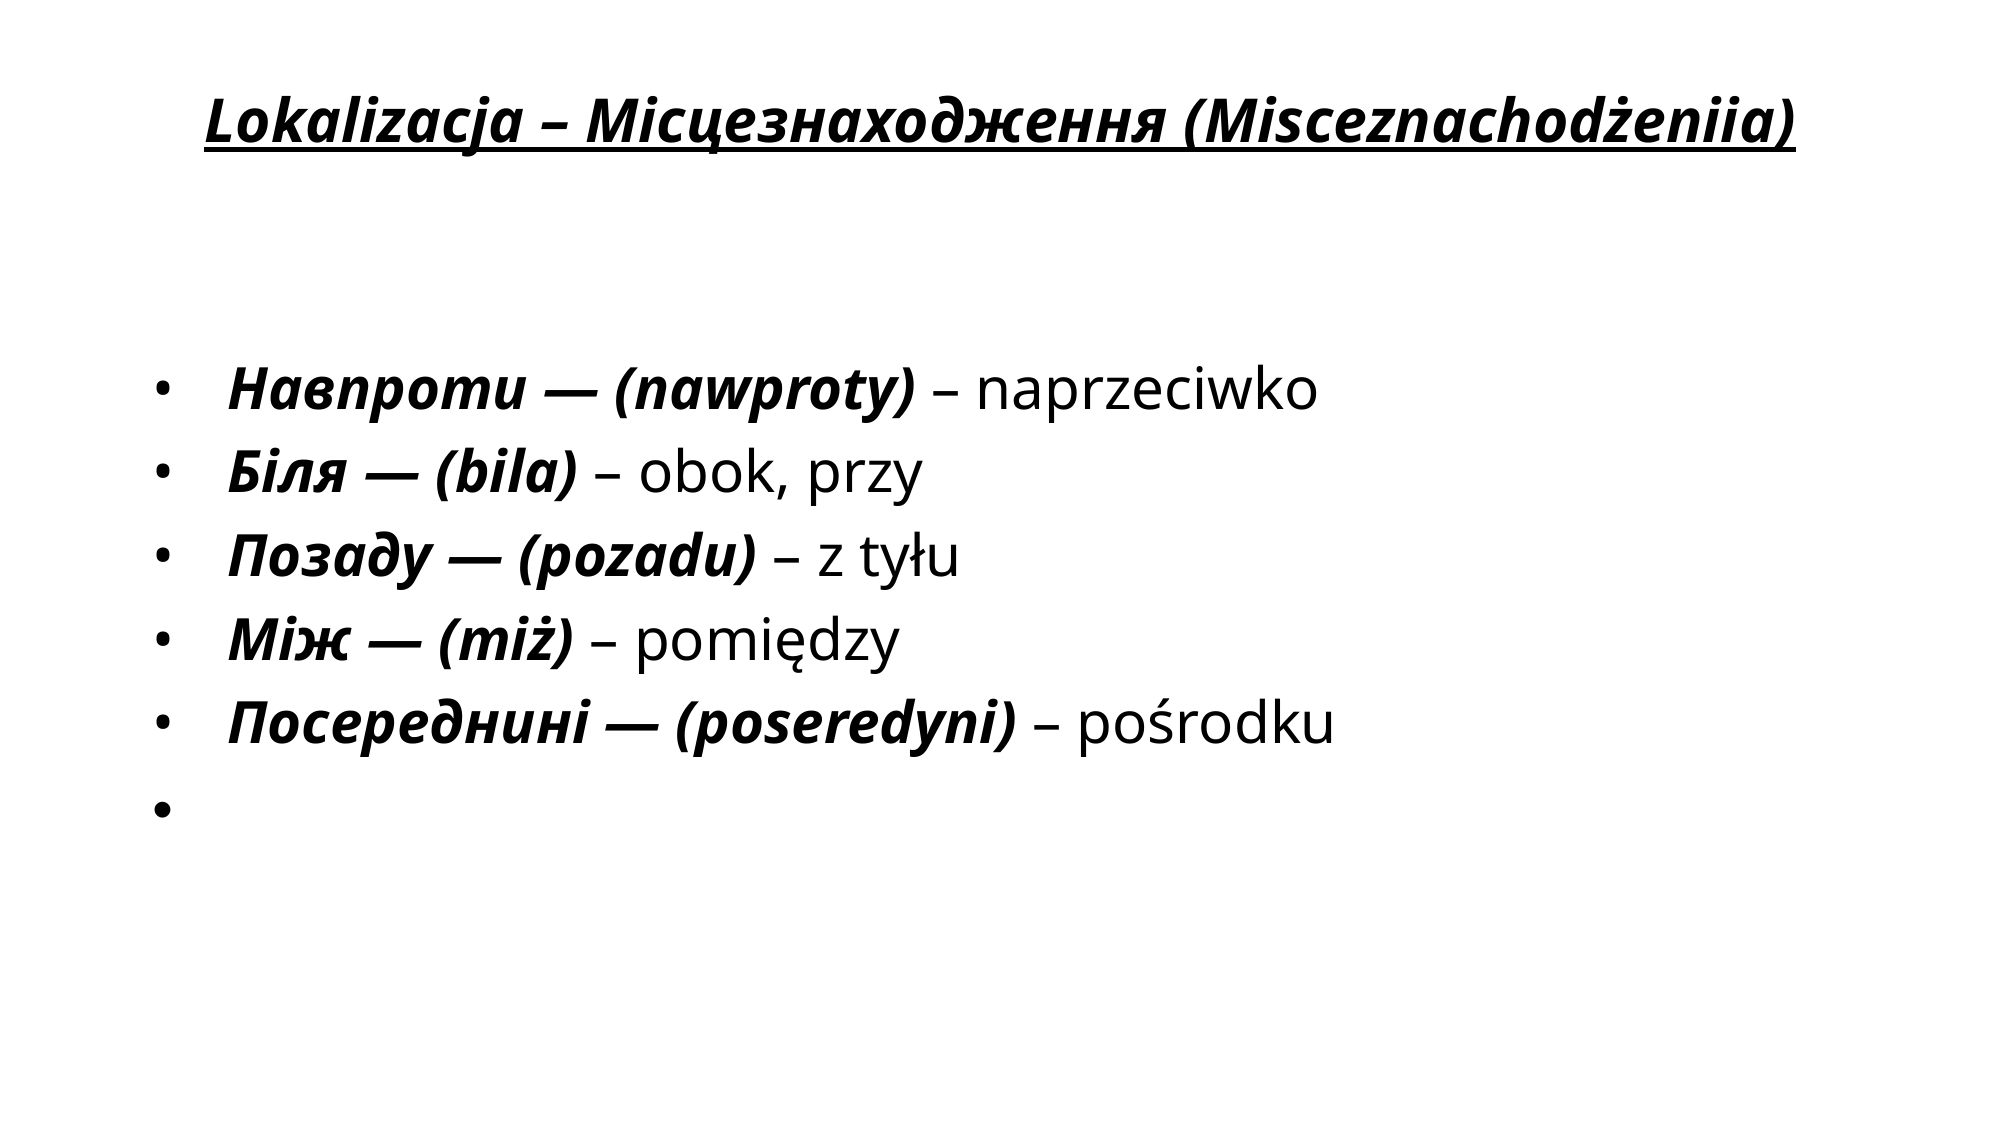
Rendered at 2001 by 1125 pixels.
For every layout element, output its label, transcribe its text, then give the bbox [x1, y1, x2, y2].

list • Навпроти — (nawproty) – naprzeciwko • Біля — (bila) – obok, przy • Позаду — (pozadu) – z tyłu • Між — (miż) – pomiędzy • Посереднині — (poseredyni) – pośrodku [137, 351, 1863, 1066]
title Lokalizacja – Місцезнаходження (Misceznachodżeniia) [137, 59, 1863, 278]
